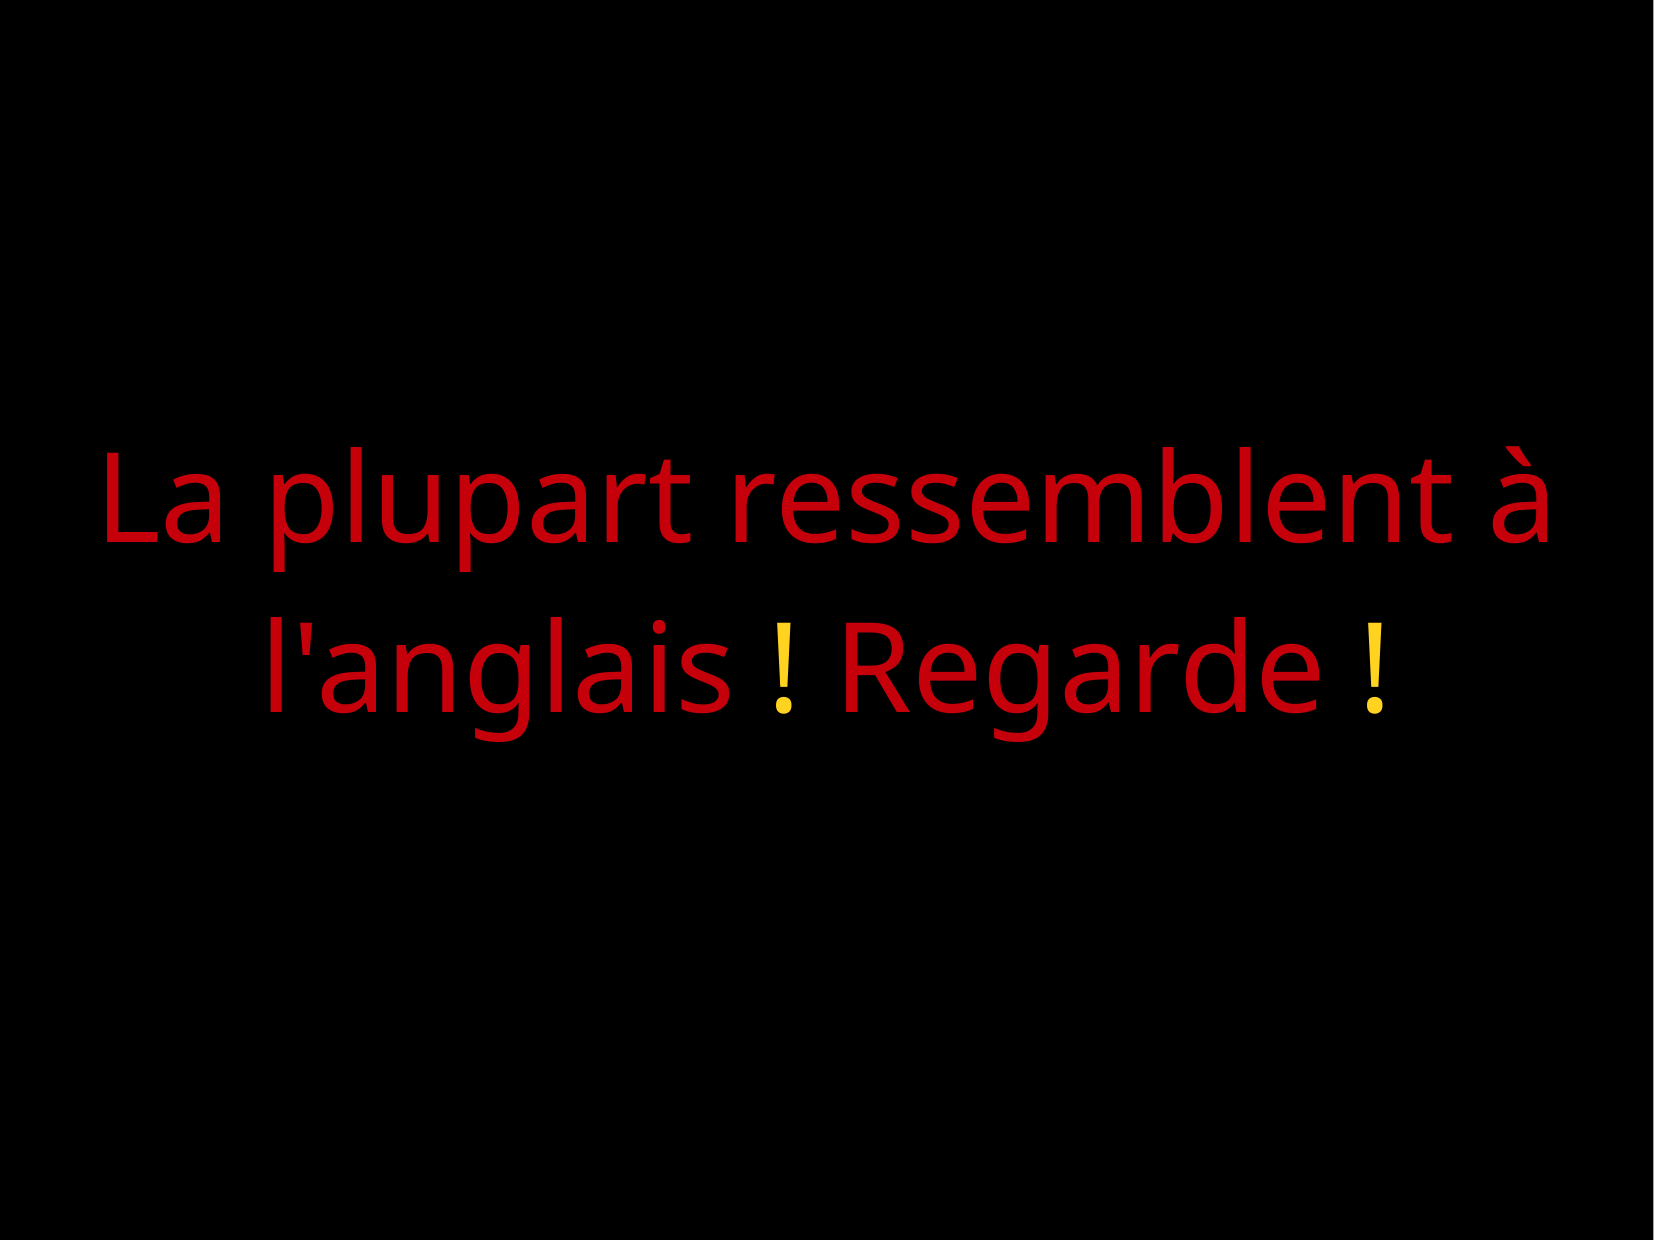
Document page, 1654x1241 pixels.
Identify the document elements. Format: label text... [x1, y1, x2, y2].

subtitle La plupart ressemblent à l'anglais ! Regarde ! [82, 56, 1571, 1102]
